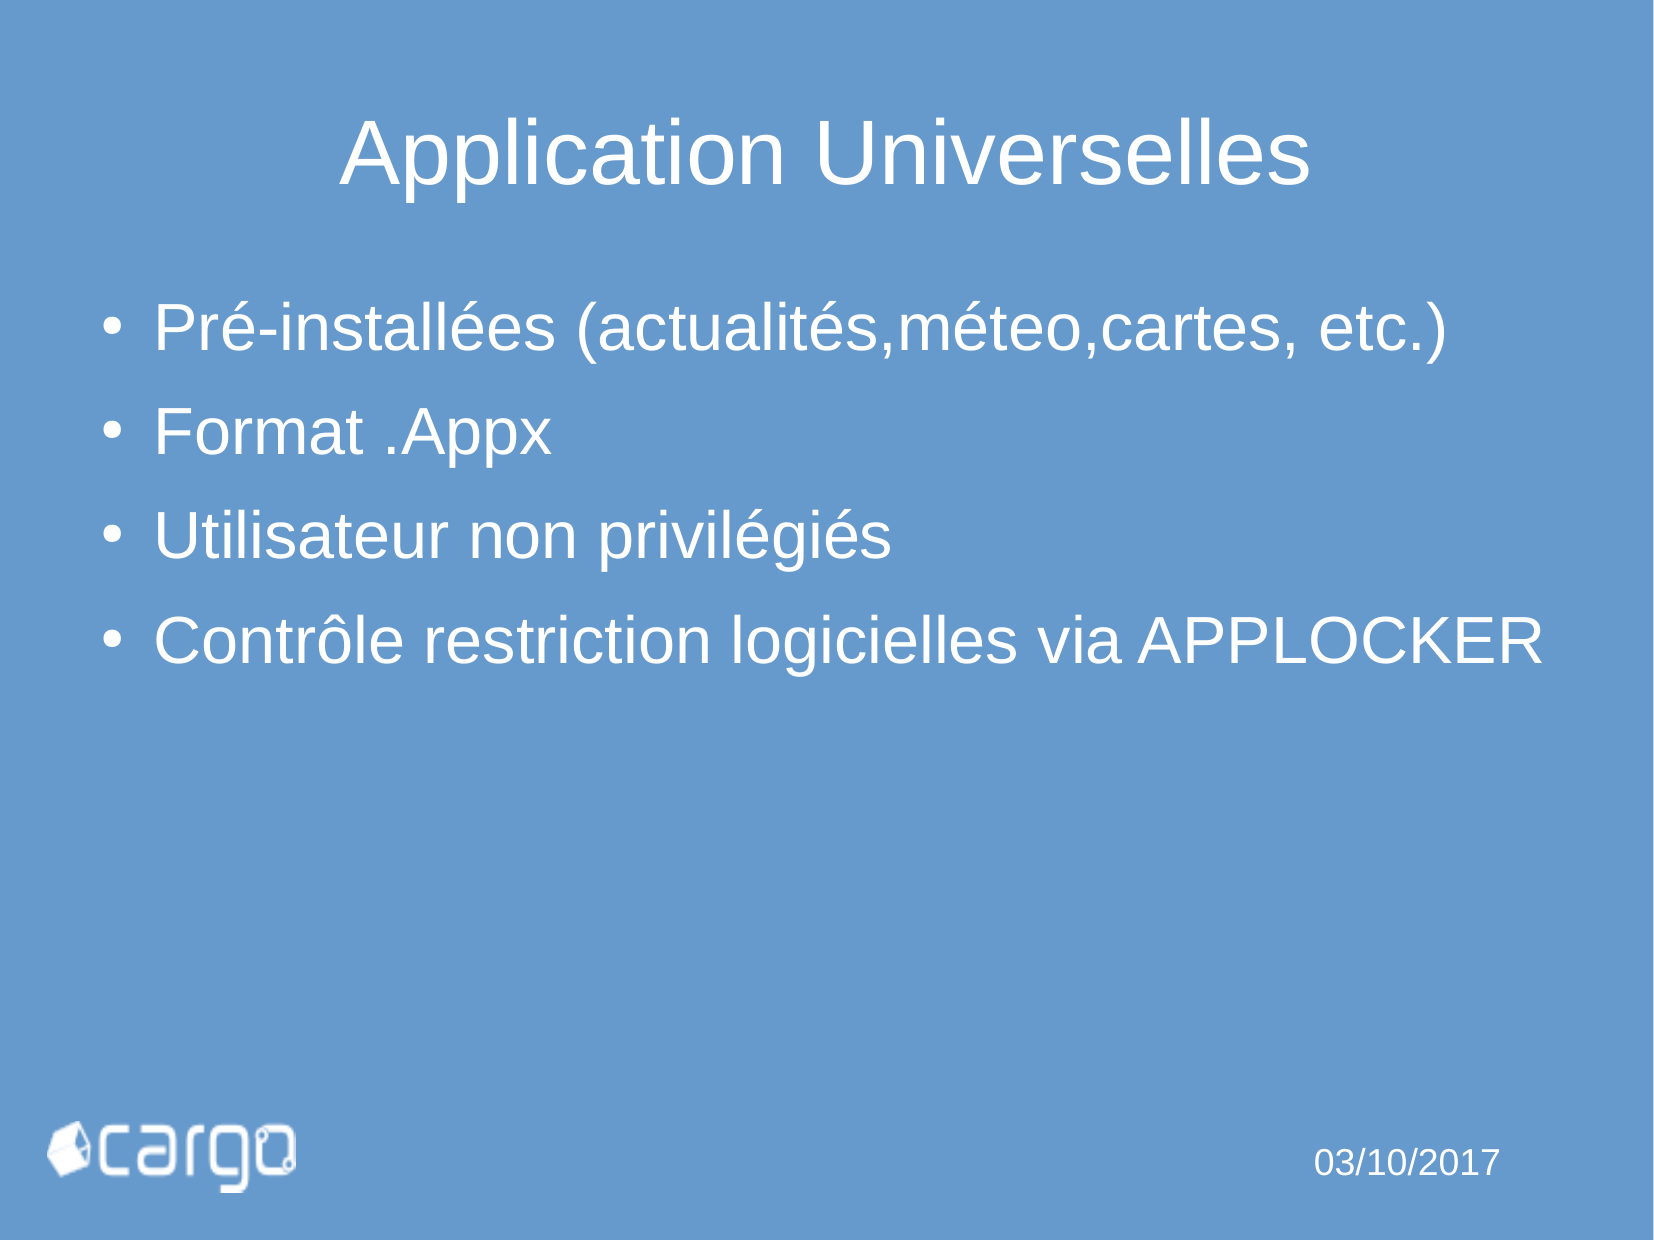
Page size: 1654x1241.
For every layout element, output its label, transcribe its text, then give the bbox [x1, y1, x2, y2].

picture [47, 1121, 296, 1193]
title Application Universelles [82, 49, 1571, 257]
list Pré-installées (actualités,méteo,cartes, etc.) Format .Appx Utilisateur non privilégiés Contrôle restriction logicielles via APPLOCKER [82, 290, 1571, 1010]
text_box 03/10/2017 [1299, 1133, 1548, 1191]
